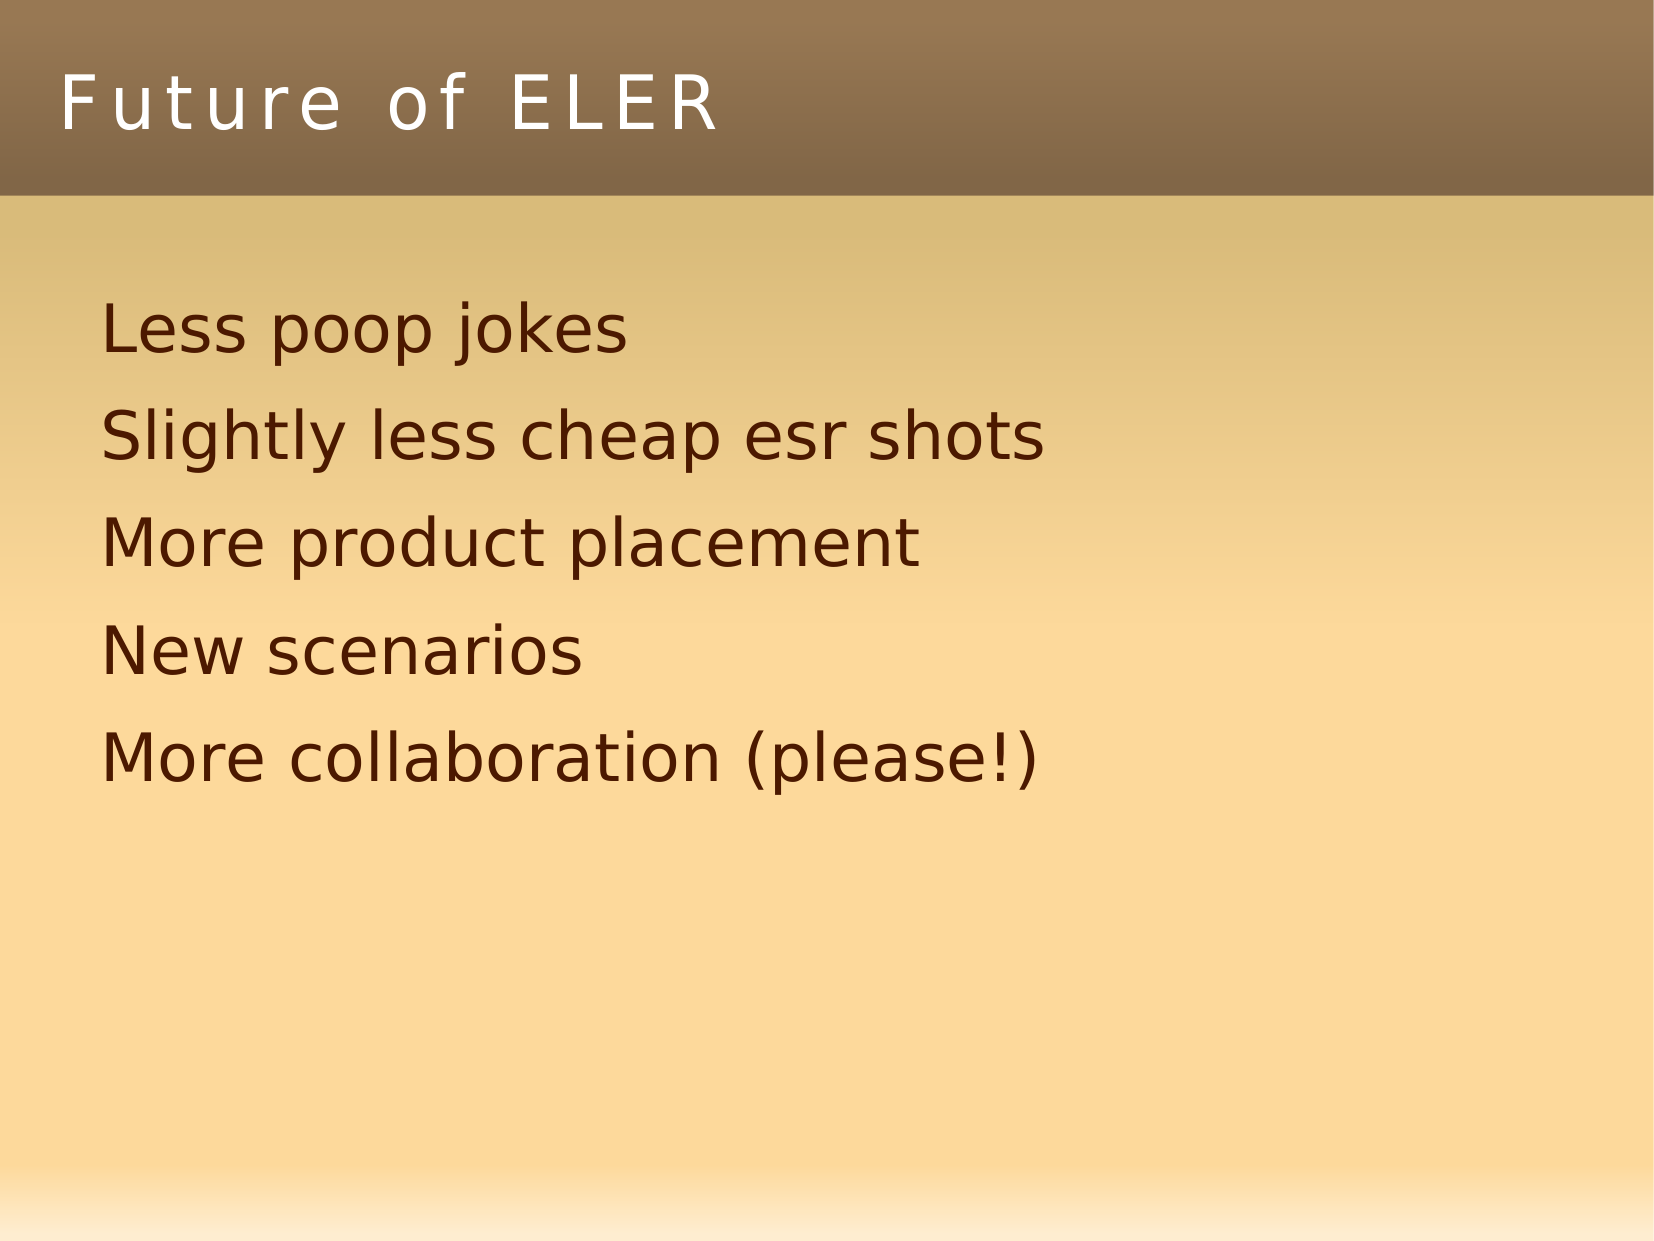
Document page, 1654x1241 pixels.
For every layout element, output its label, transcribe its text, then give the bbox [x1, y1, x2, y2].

list Less poop jokes Slightly less cheap esr shots More product placement New scenarios More collaboration (please!) [82, 290, 1571, 1109]
title Future of ELER [59, 29, 1595, 178]
picture [0, 0, 1654, 1241]
